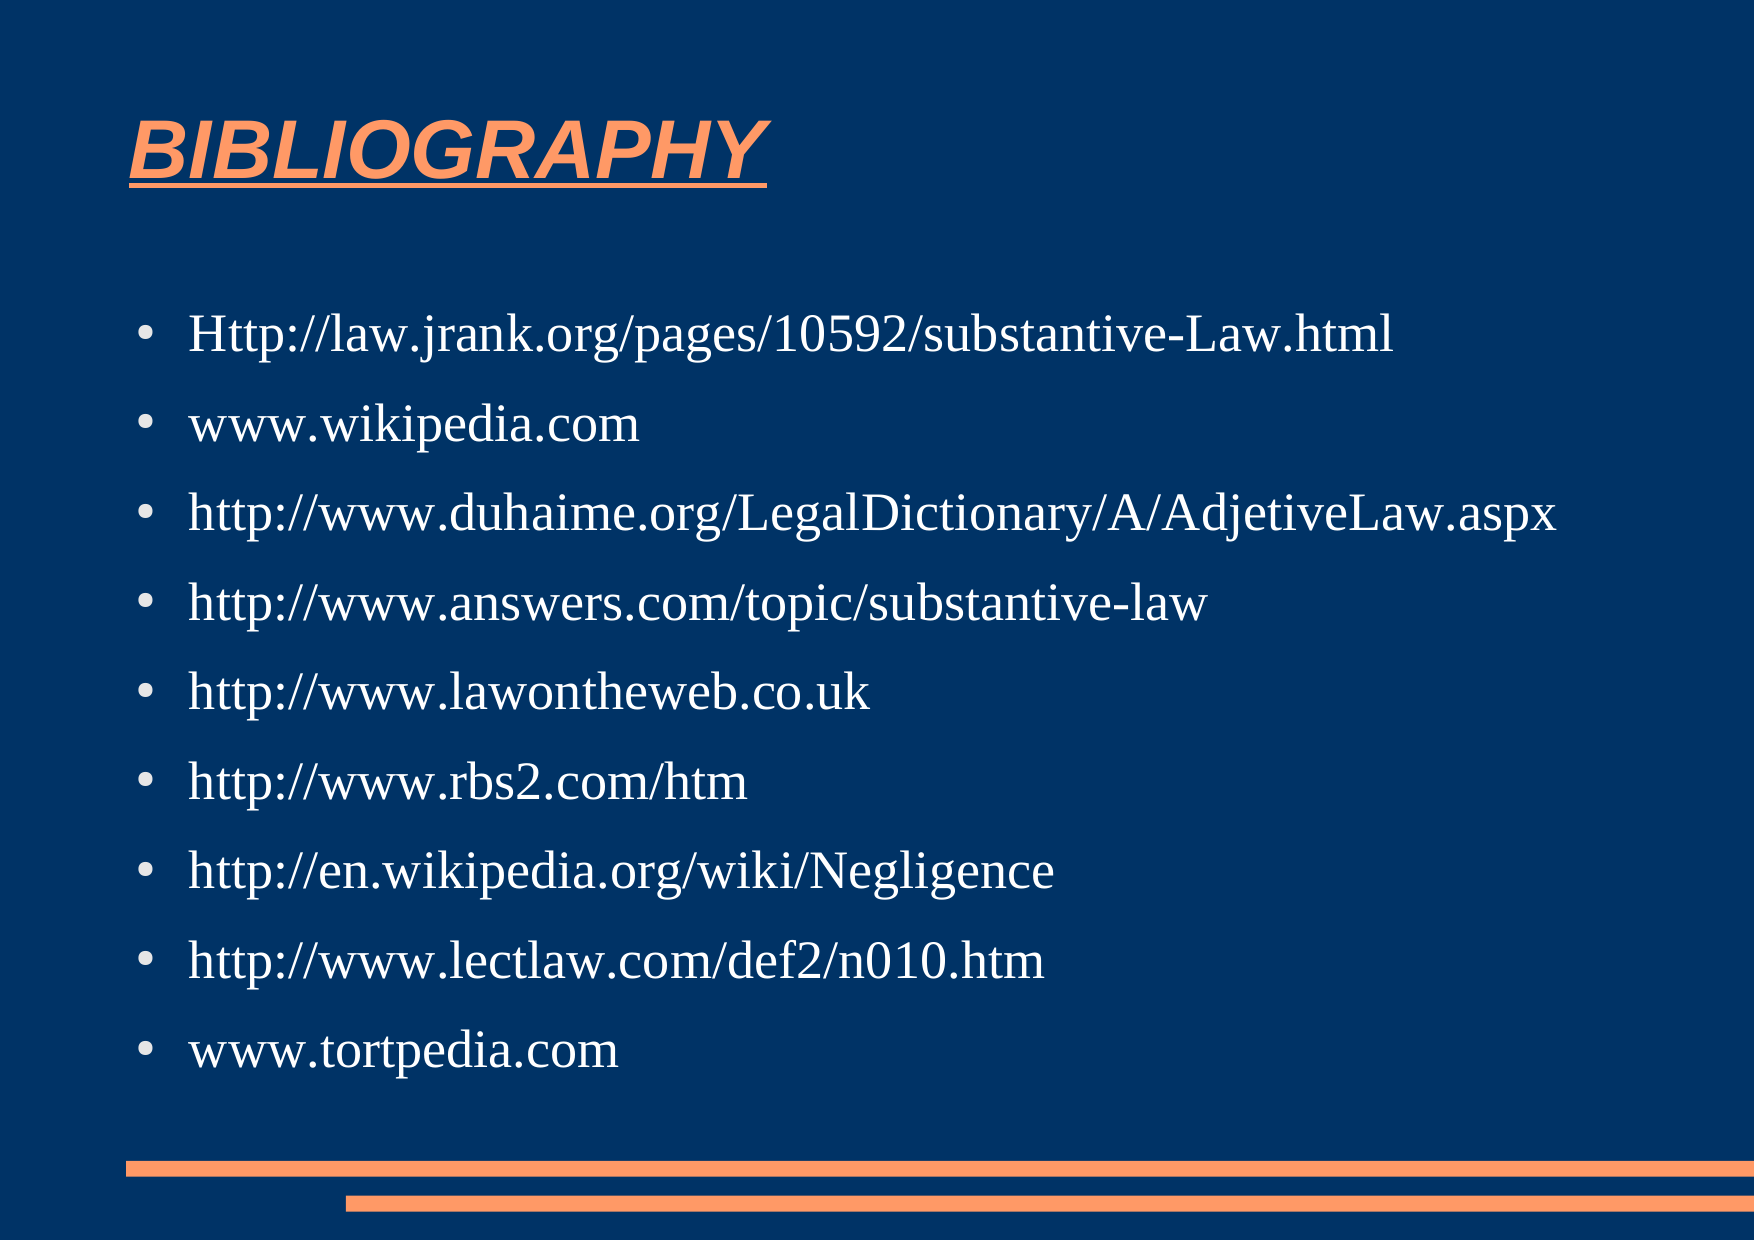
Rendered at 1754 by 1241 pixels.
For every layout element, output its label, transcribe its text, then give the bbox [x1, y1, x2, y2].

title BIBLIOGRAPHY [128, 46, 1627, 254]
list Http://law.jrank.org/pages/10592/substantive-Law.html www.wikipedia.com http://www.duhaime.org/LegalDictionary/A/AdjetiveLaw.aspx http://www.answers.com/topic/substantive-law http://www.lawontheweb.co.uk http://www.rbs2.com/htm http://en.wikipedia.org/wiki/Negligence http://www.lectlaw.com/def2/n010.htm www.tortpedia.com [118, 303, 1645, 1123]
